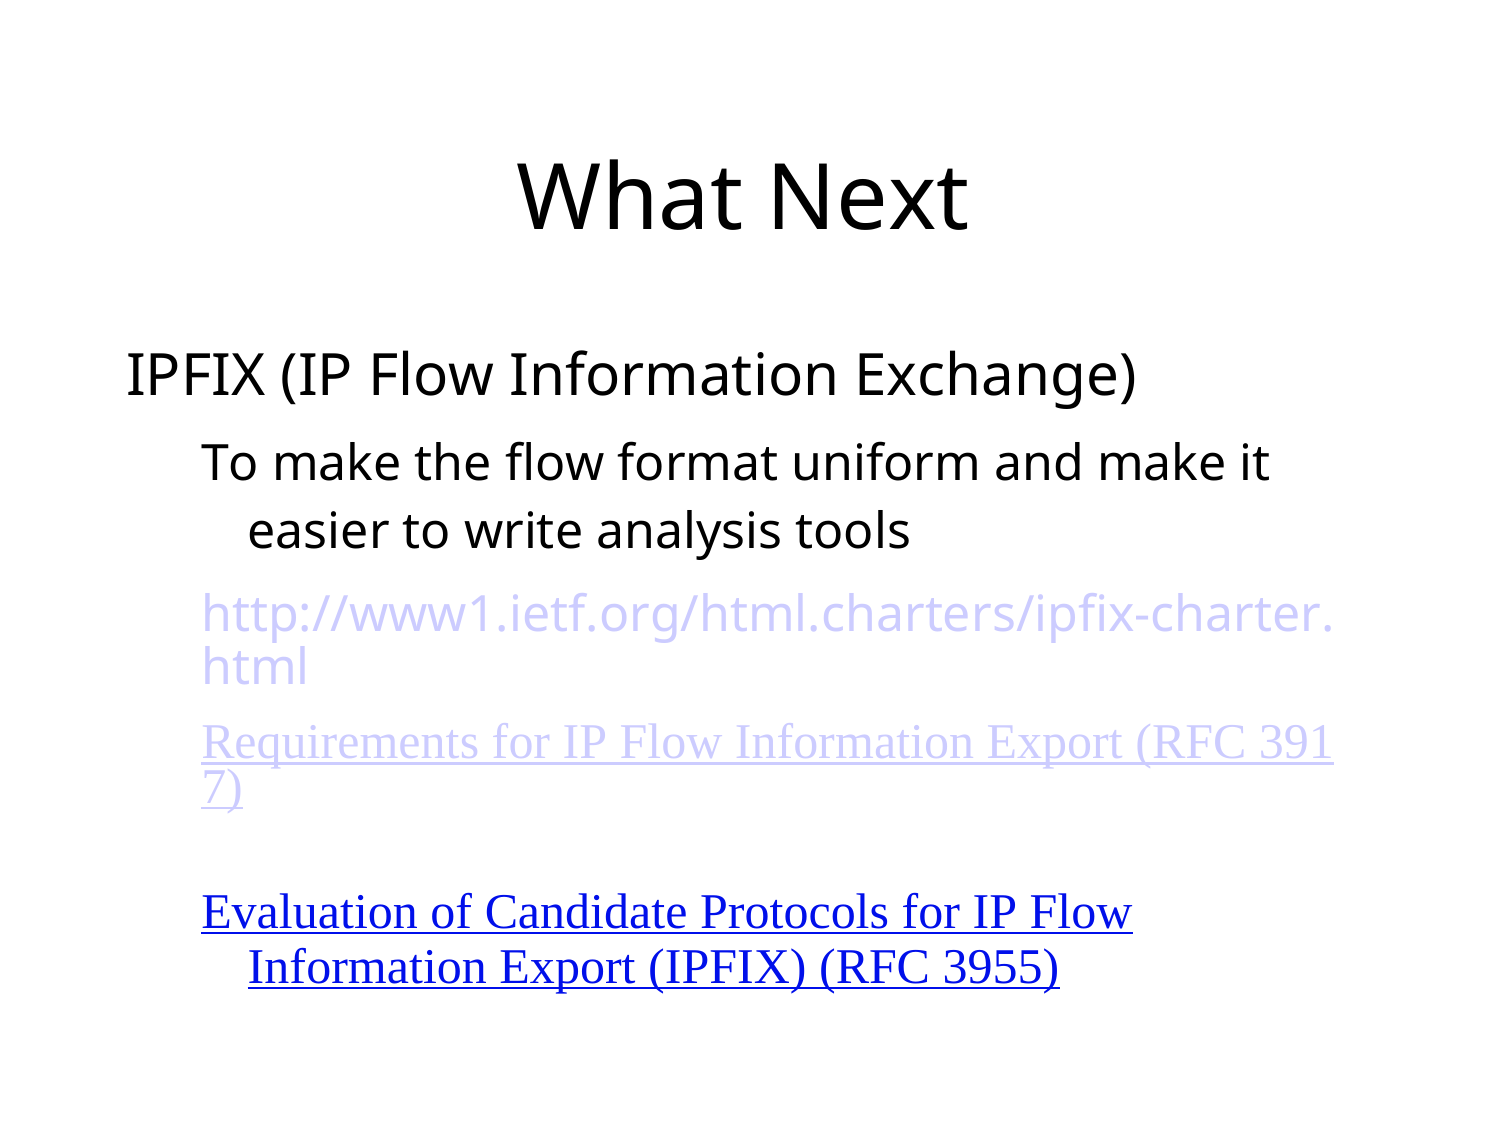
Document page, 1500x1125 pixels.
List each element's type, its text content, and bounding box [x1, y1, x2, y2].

list IPFIX (IP Flow Information Exchange)‏ To make the flow format uniform and make it easier to write analysis tools http://www1.ietf.org/html.charters/ipfix-charter.html Requirements for IP Flow Information Export (RFC 3917) Evaluation of Candidate Protocols for IP Flow Information Export (IPFIX) (RFC 3955)‏ [112, 324, 1388, 1011]
title What Next [112, 62, 1388, 324]
